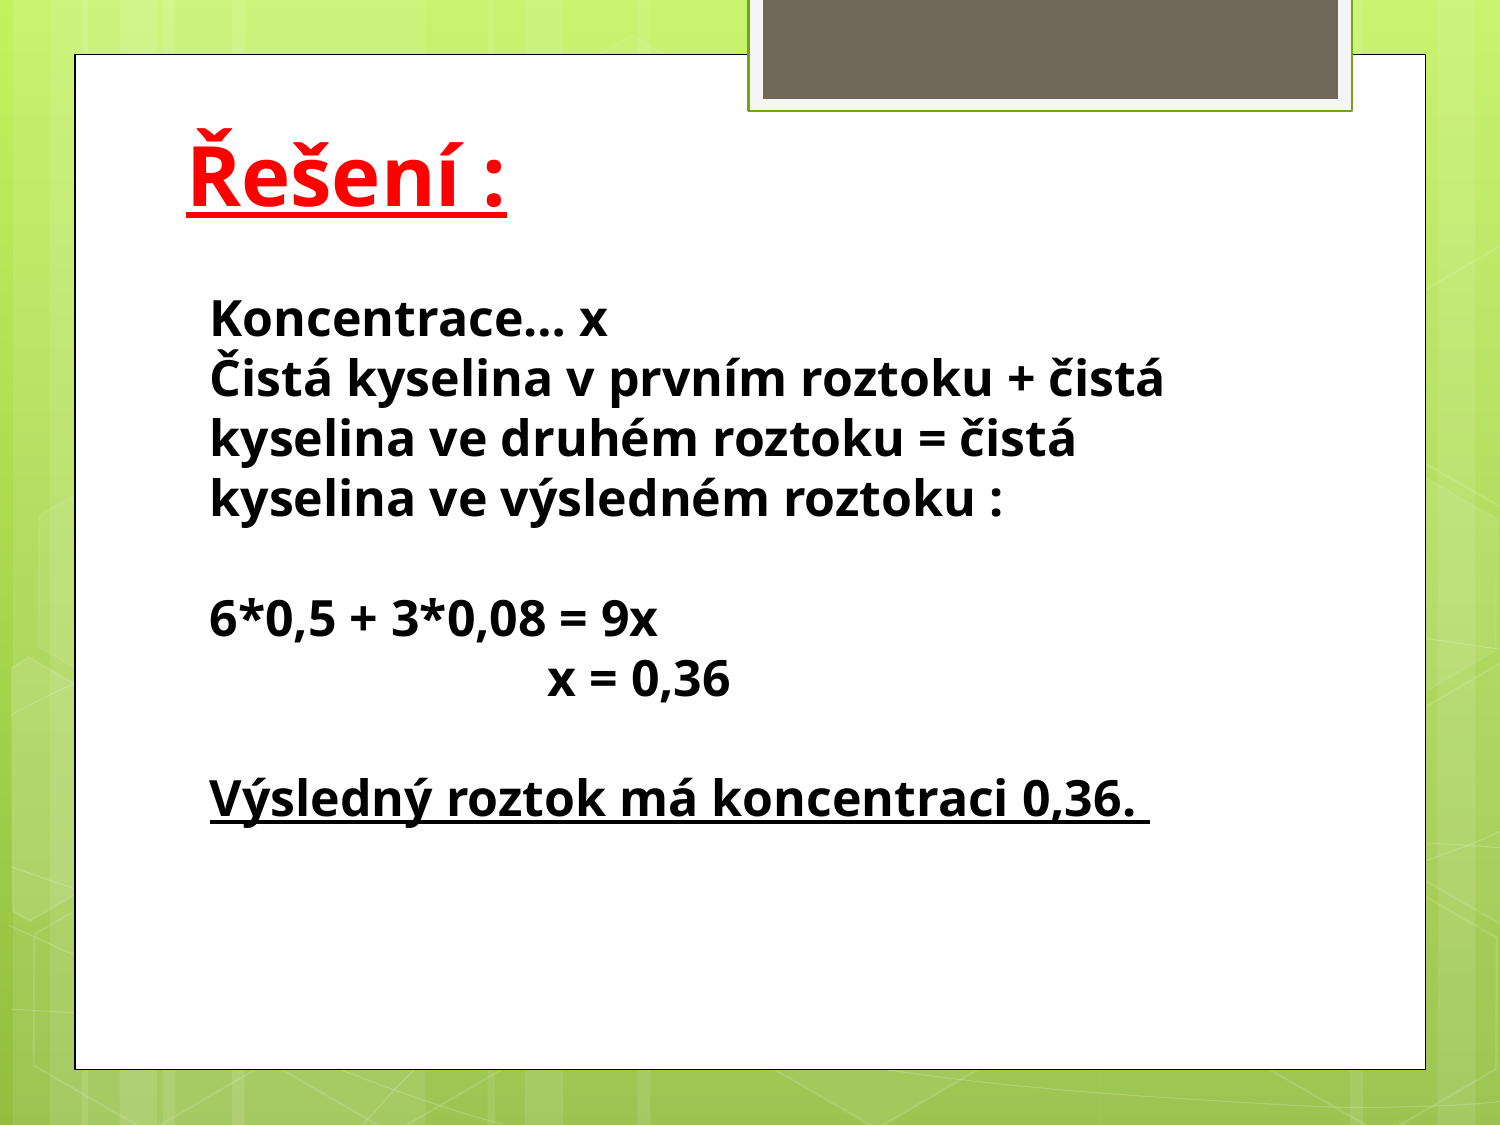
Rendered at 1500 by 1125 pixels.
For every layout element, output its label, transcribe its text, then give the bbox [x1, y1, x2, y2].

text_box Koncentrace… x Čistá kyselina v prvním roztoku + čistá kyselina ve druhém roztoku = čistá kyselina ve výsledném roztoku : 6*0,5 + 3*0,08 = 9x x = 0,36 Výsledný roztok má koncentraci 0,36. [195, 279, 1293, 894]
title Řešení : [171, 42, 1415, 231]
